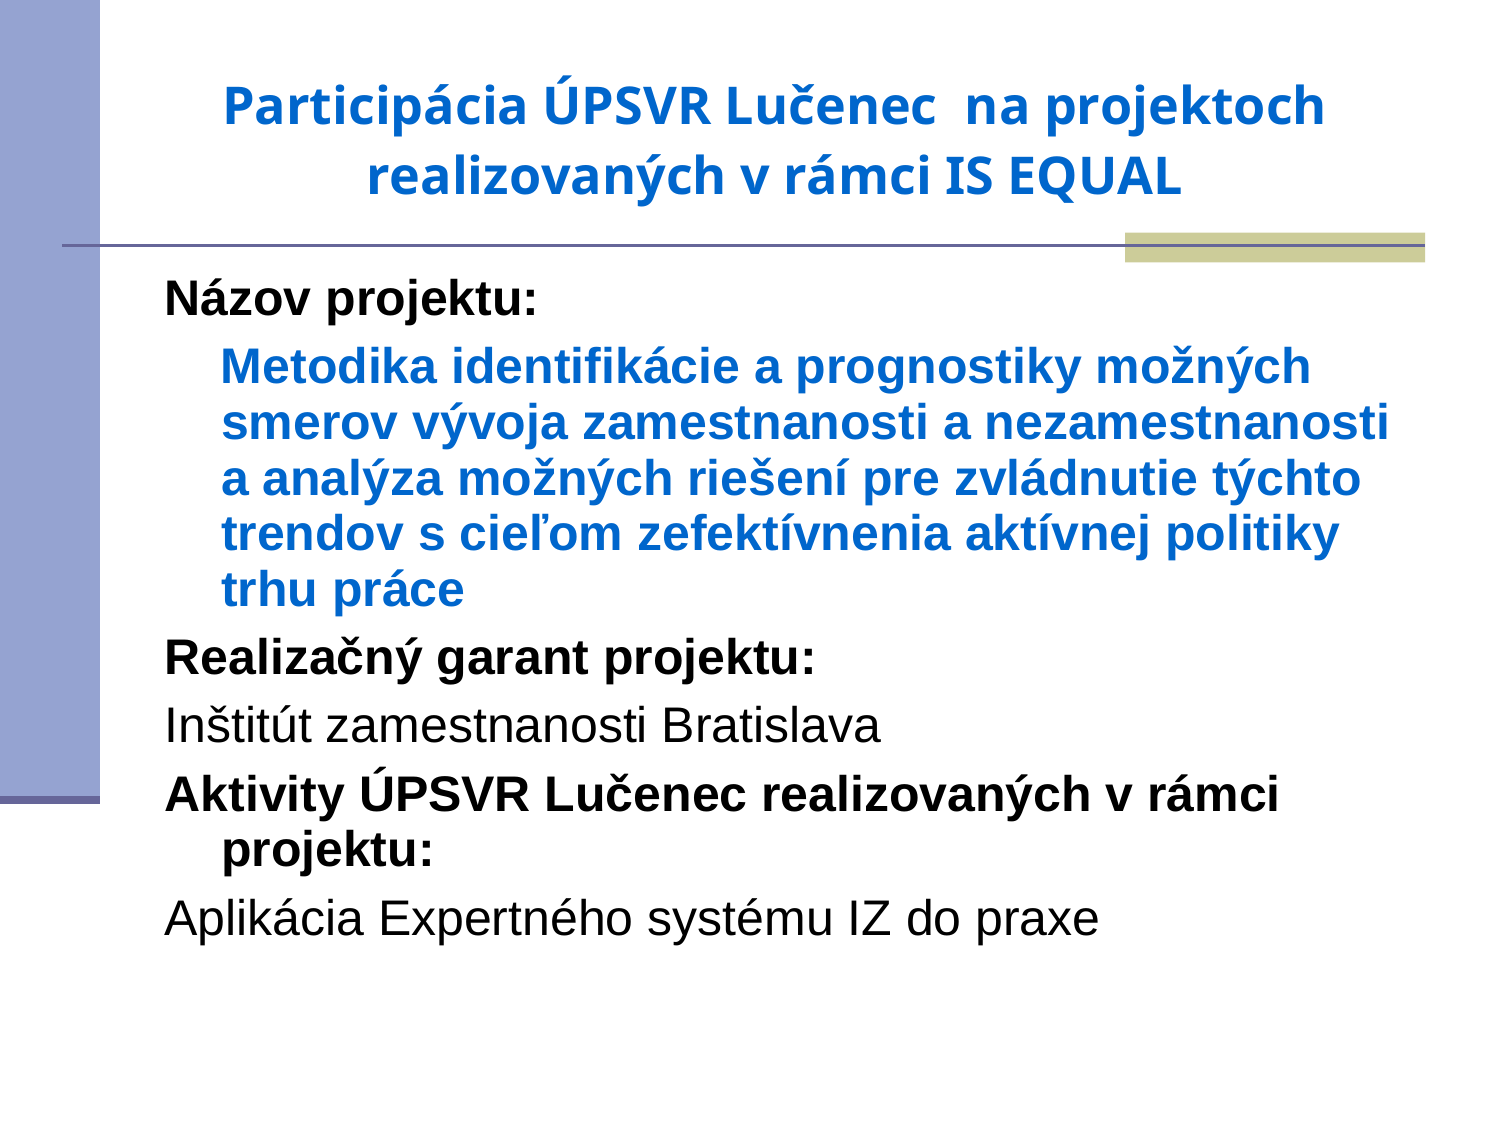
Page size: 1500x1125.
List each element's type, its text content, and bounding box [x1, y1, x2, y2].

title Participácia ÚPSVR Lučenec na projektoch realizovaných v rámci IS EQUAL [124, 45, 1425, 234]
list Názov projektu: Metodika identifikácie a prognostiky možných smerov vývoja zamestnanosti a nezamestnanosti a analýza možných riešení pre zvládnutie týchto trendov s cieľom zefektívnenia aktívnej politiky trhu práce Realizačný garant projektu: Inštitút zamestnanosti Bratislava Aktivity ÚPSVR Lučenec realizovaných v rámci projektu: Aplikácia Expertného systému IZ do praxe [150, 262, 1426, 1125]
